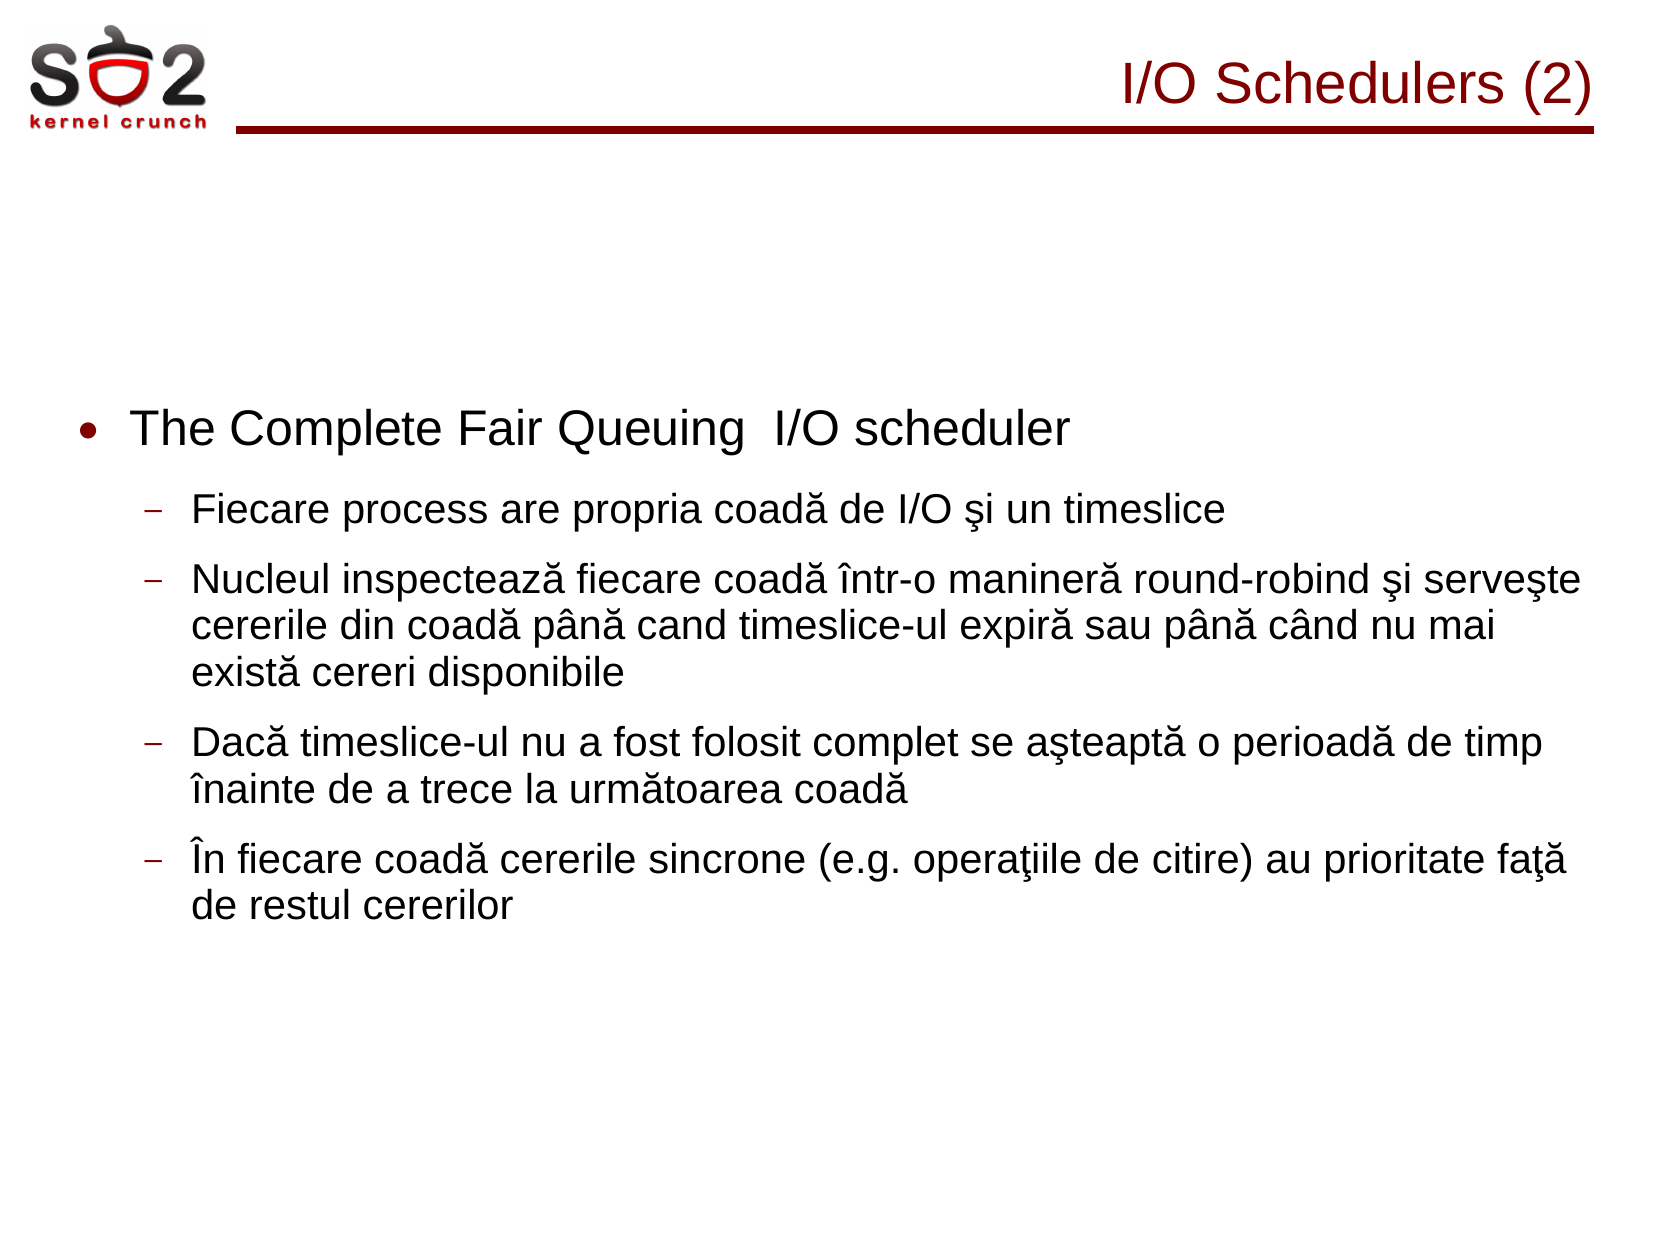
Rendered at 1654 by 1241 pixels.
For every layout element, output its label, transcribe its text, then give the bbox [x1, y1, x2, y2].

title I/O Schedulers (2) [236, 51, 1595, 117]
list The Complete Fair Queuing I/O scheduler Fiecare process are propria coadă de I/O şi un timeslice Nucleul inspectează fiecare coadă într-o manineră round-robind şi serveşte cererile din coadă până cand timeslice-ul expiră sau până când nu mai există cereri disponibile Dacă timeslice-ul nu a fost folosit complet se aşteaptă o perioadă de timp înainte de a trece la următoarea coadă În fiecare coadă cererile sincrone (e.g. operaţiile de citire) au prioritate faţă de restul cererilor [59, 184, 1595, 1145]
picture [29, 23, 207, 130]
